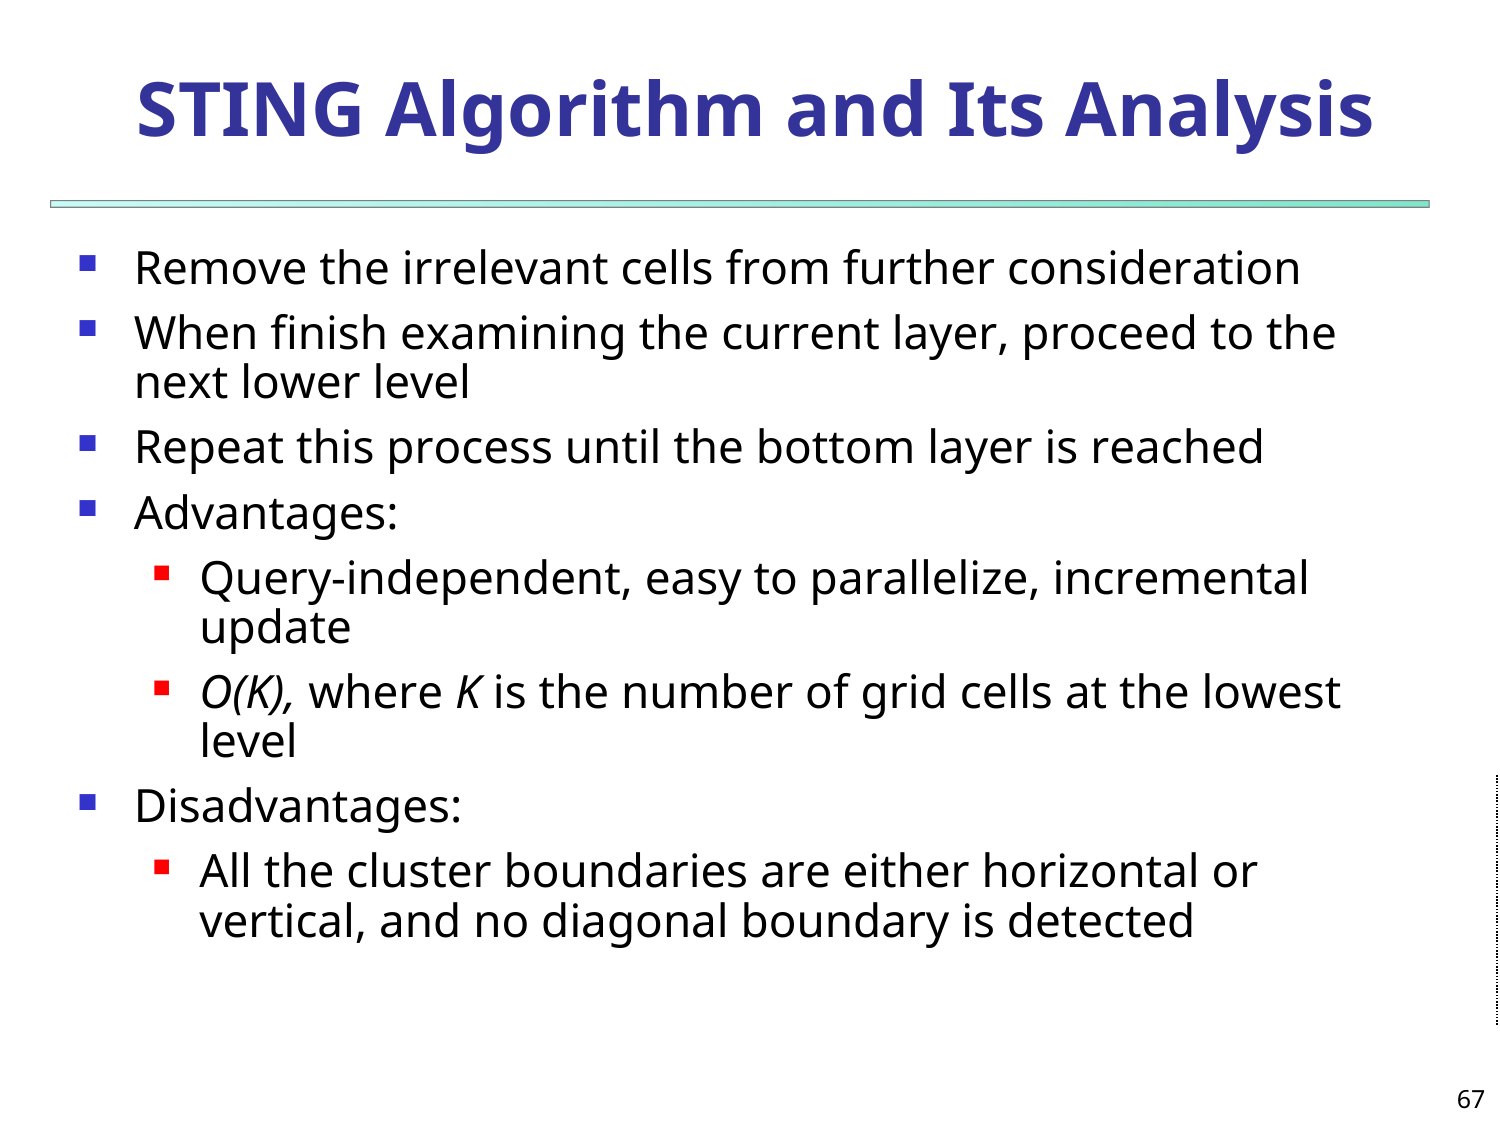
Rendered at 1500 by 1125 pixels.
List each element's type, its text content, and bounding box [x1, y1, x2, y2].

list Remove the irrelevant cells from further consideration When finish examining the current layer, proceed to the next lower level Repeat this process until the bottom layer is reached Advantages: Query-independent, easy to parallelize, incremental update O(K), where K is the number of grid cells at the lowest level Disadvantages: All the cluster boundaries are either horizontal or vertical, and no diagonal boundary is detected [62, 237, 1426, 1051]
text_box 18 [1187, 1062, 1500, 1125]
title STING Algorithm and Its Analysis [50, 8, 1463, 204]
